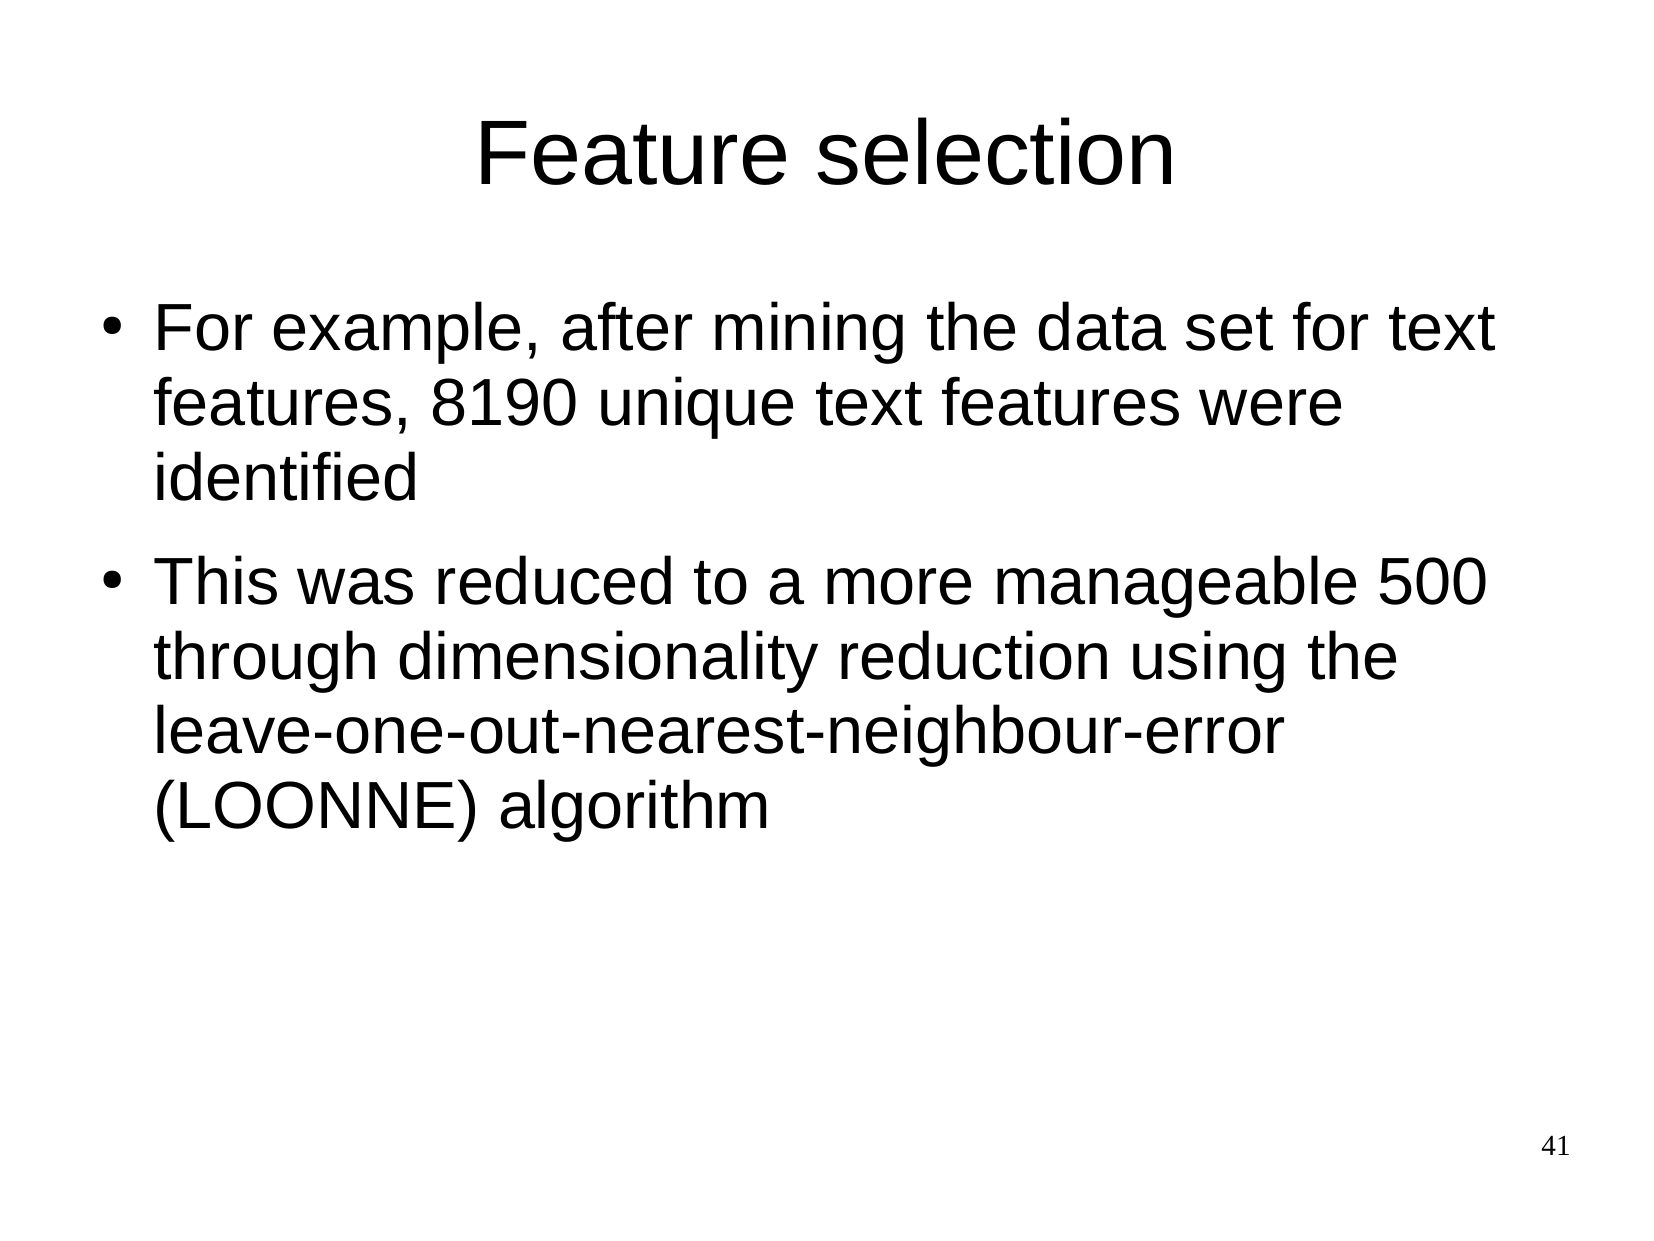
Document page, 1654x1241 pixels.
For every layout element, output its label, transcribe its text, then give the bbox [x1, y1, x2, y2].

title Feature selection [82, 49, 1571, 257]
list For example, after mining the data set for text features, 8190 unique text features were identified This was reduced to a more manageable 500 through dimensionality reduction using the leave-one-out-nearest-neighbour-error (LOONNE) algorithm [82, 290, 1571, 1109]
